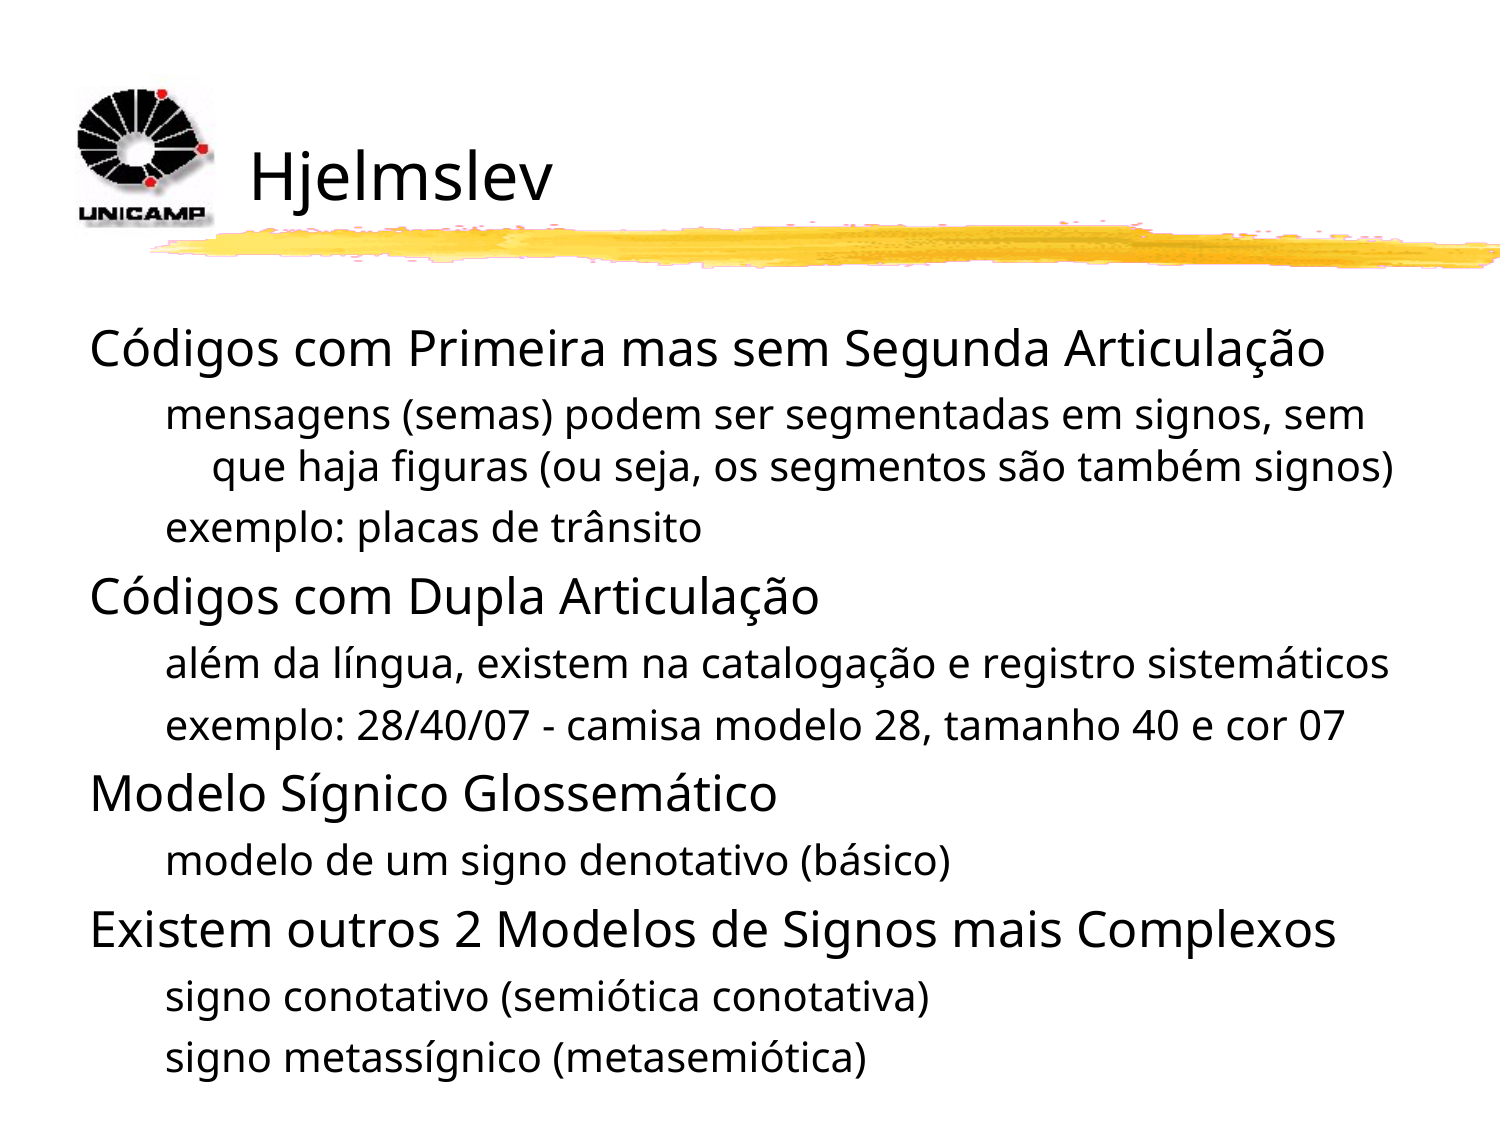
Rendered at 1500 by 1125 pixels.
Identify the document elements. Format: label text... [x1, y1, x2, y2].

picture [75, 74, 1500, 279]
list Códigos com Primeira mas sem Segunda Articulação mensagens (semas) podem ser segmentadas em signos, sem que haja figuras (ou seja, os segmentos são também signos) exemplo: placas de trânsito Códigos com Dupla Articulação além da língua, existem na catalogação e registro sistemáticos exemplo: 28/40/07 - camisa modelo 28, tamanho 40 e cor 07 Modelo Sígnico Glossemático modelo de um signo denotativo (básico) Existem outros 2 Modelos de Signos mais Complexos signo conotativo (semiótica conotativa) signo metassígnico (metasemiótica) [74, 309, 1417, 1011]
title Hjelmslev [233, 37, 1434, 225]
